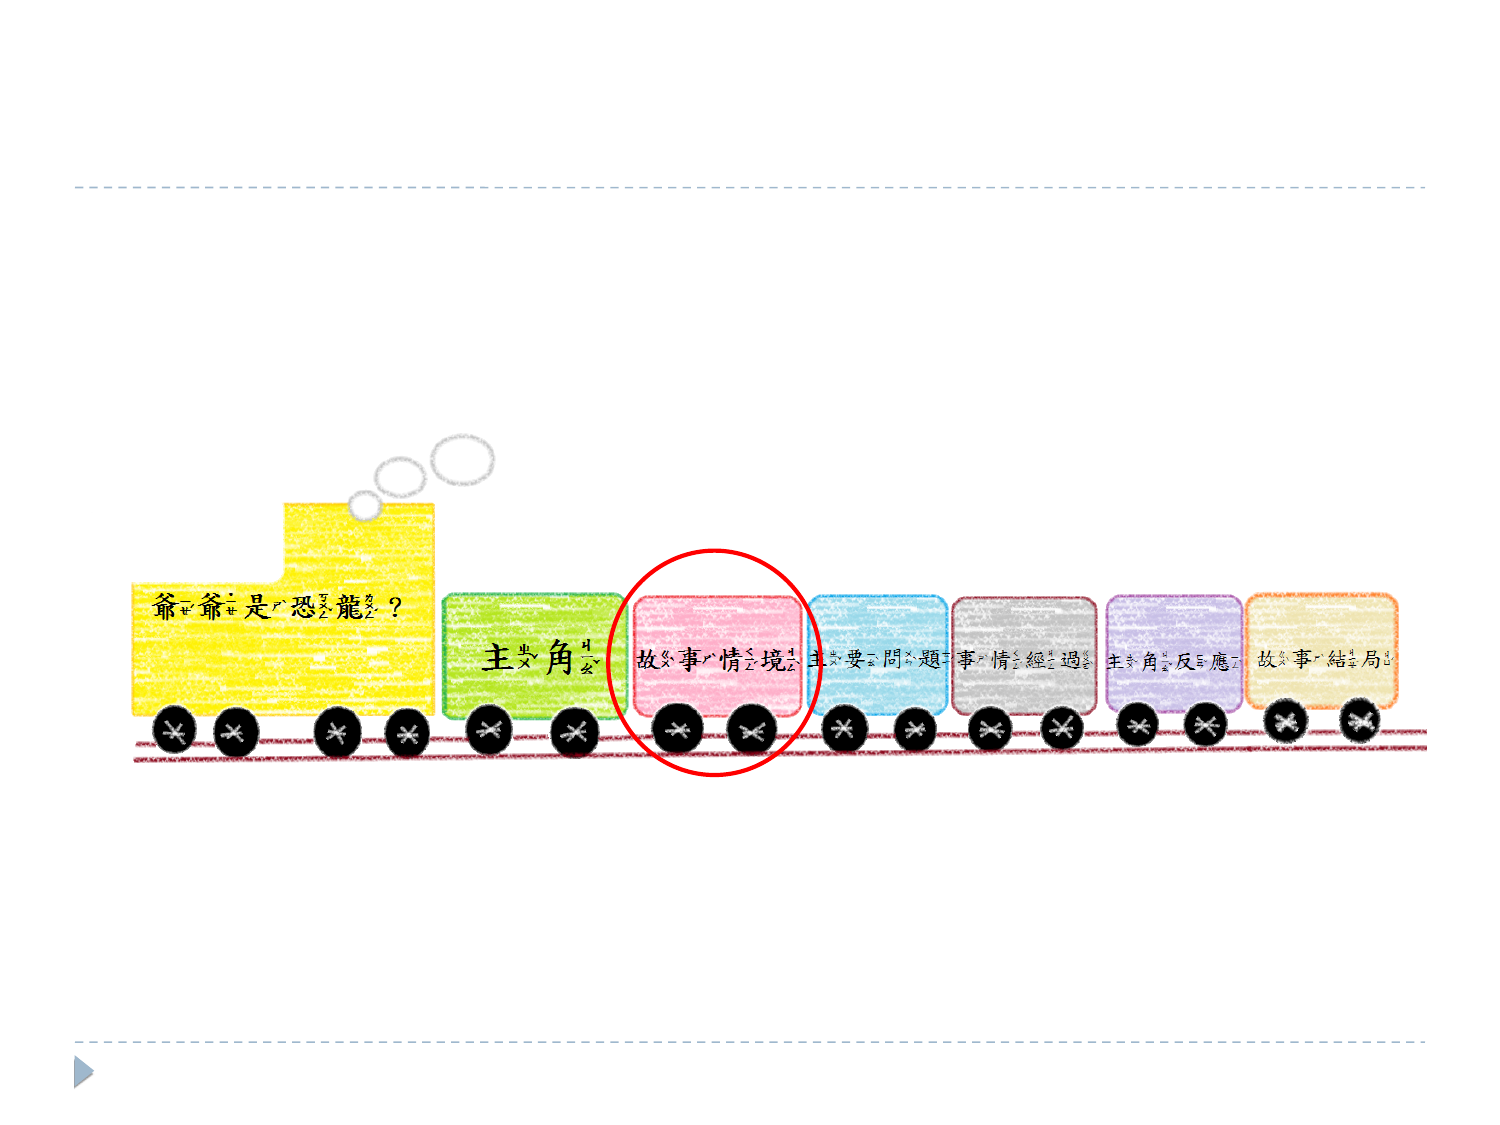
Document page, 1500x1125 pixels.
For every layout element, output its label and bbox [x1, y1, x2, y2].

picture [611, 553, 818, 772]
picture [76, 432, 1427, 774]
